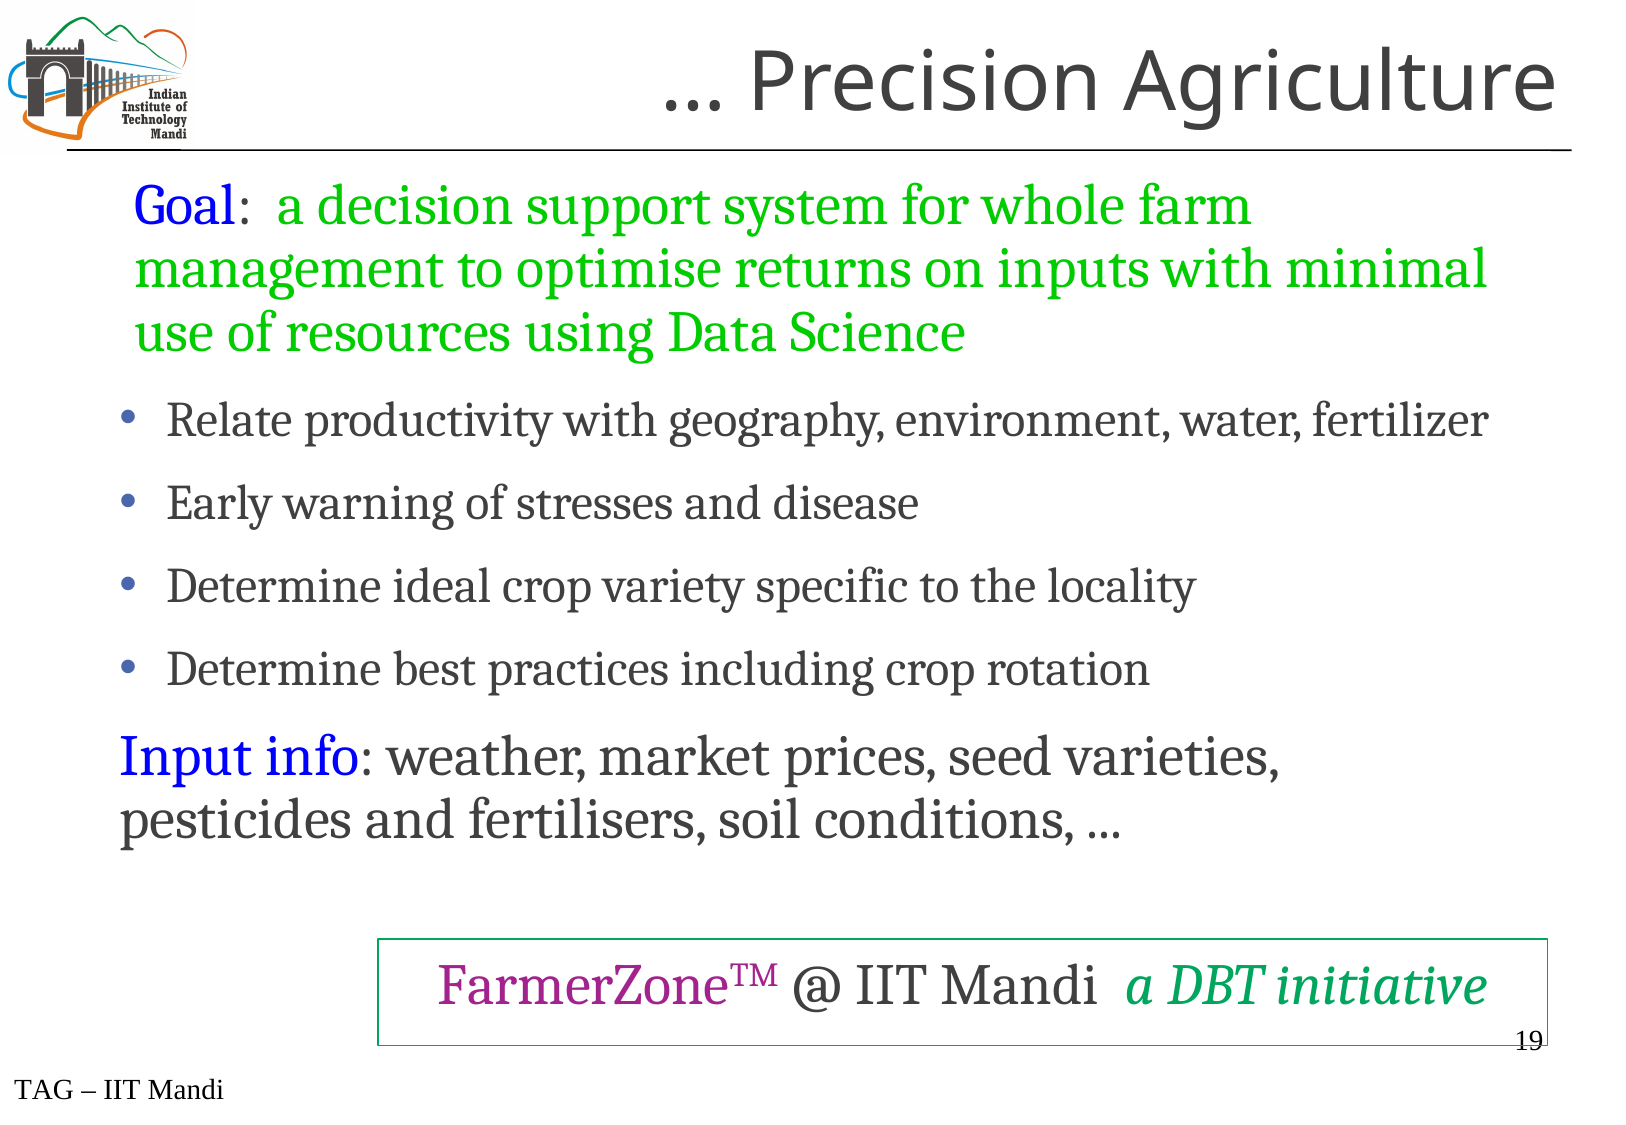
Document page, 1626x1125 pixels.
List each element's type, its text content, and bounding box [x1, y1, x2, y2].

list Goal: a decision support system for whole farm management to optimise returns on inputs with minimal use of resources using Data Science Relate productivity with geography, environment, water, fertilizer Early warning of stresses and disease Determine ideal crop variety specific to the locality Determine best practices including crop rotation Input info: weather, market prices, seed varieties, pesticides and fertilisers, soil conditions, ... [104, 167, 1521, 966]
picture [1, 0, 196, 156]
text_box FarmerZoneTM @ IIT Mandi a DBT initiative [377, 938, 1548, 1046]
title … Precision Agriculture [294, 35, 1574, 186]
